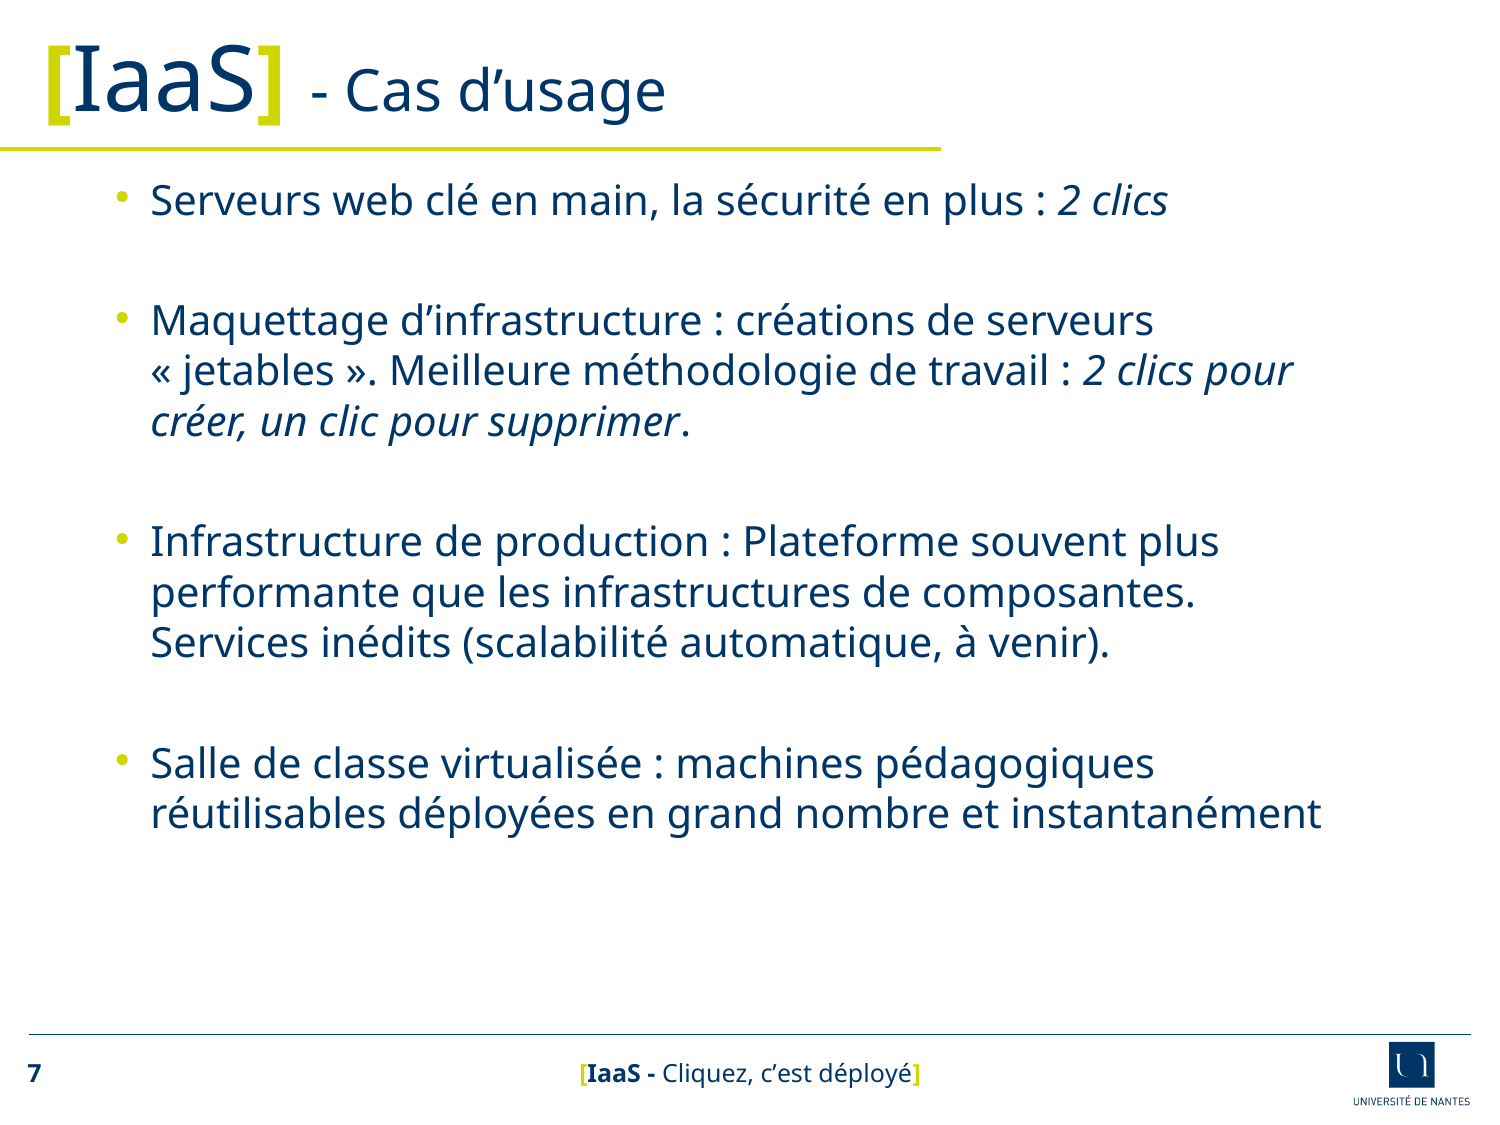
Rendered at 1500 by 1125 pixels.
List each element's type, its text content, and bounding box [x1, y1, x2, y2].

text_box [IaaS - Cliquez, c’est déployé] [0, 1042, 1500, 1103]
list Serveurs web clé en main, la sécurité en plus : 2 clics Maquettage d’infrastructure : créations de serveurs « jetables ». Meilleure méthodologie de travail : 2 clics pour créer, un clic pour supprimer. Infrastructure de production : Plateforme souvent plus performante que les infrastructures de composantes. Services inédits (scalabilité automatique, à venir). Salle de classe virtualisée : machines pédagogiques réutilisables déployées en grand nombre et instantanément [100, 165, 1353, 1016]
list [IaaS] - Cas d’usage [27, 0, 1348, 149]
